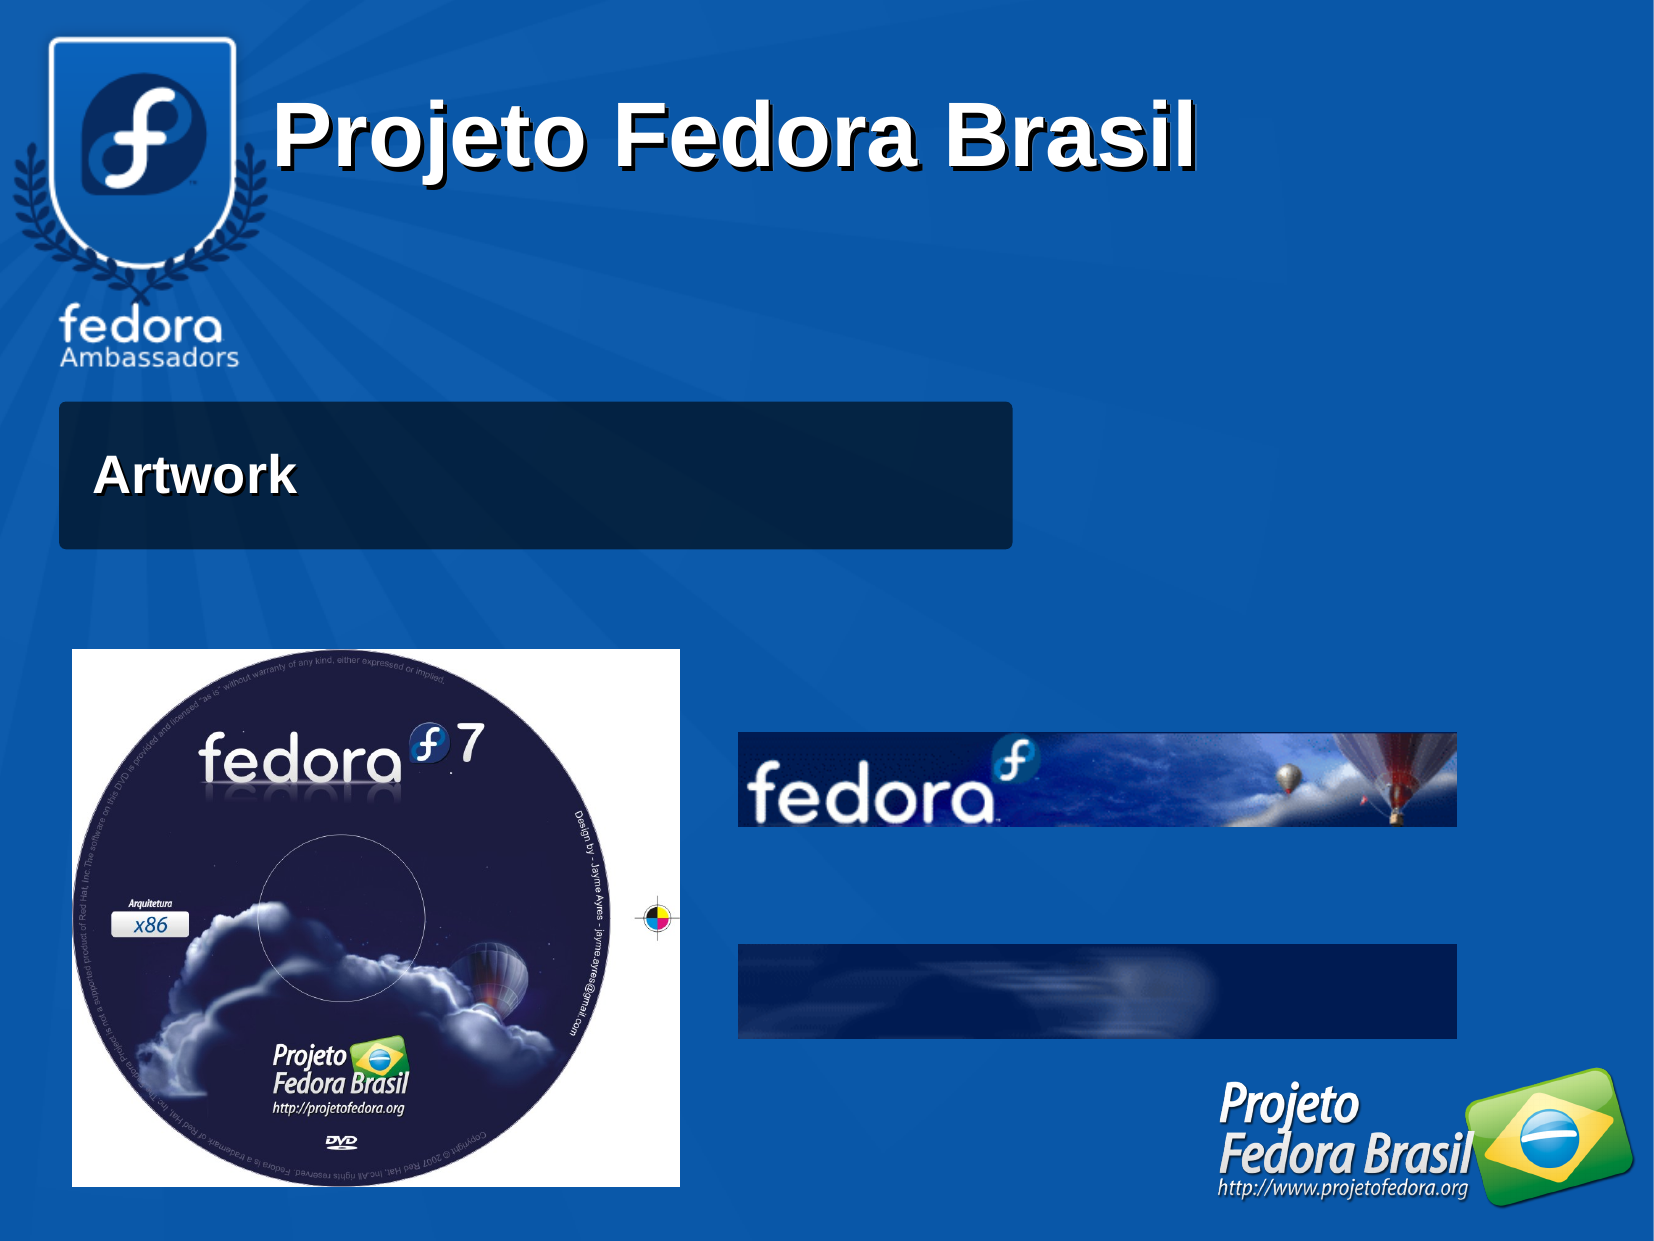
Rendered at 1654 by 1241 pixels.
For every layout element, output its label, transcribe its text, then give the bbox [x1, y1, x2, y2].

title Projeto Fedora Brasil [271, 39, 1654, 232]
list Artwork [75, 444, 1201, 1241]
text_box [59, 401, 1013, 550]
picture [0, 0, 1654, 1241]
